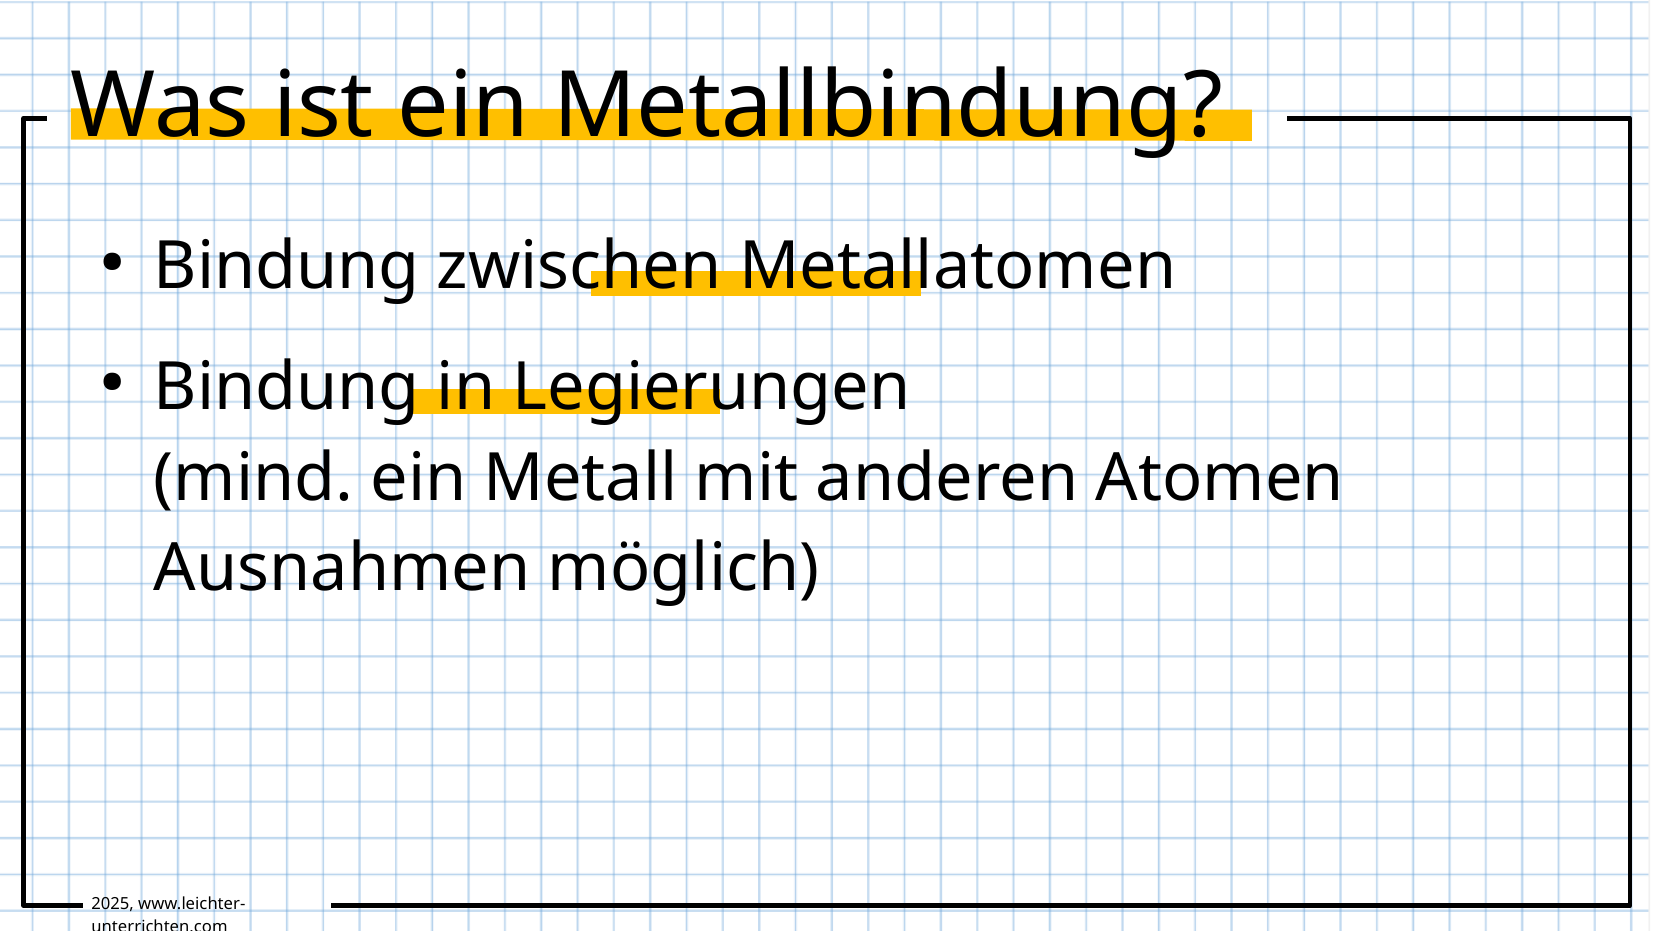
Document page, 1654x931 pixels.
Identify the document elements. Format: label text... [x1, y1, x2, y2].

picture [203, 924, 209, 931]
title Was ist ein Metallbindung? [70, 23, 1560, 179]
list Bindung zwischen Metallatomen Bindung in Legierungen (mind. ein Metall mit anderen Atomen Ausnahmen möglich) [82, 217, 1571, 758]
picture [0, 0, 1651, 931]
